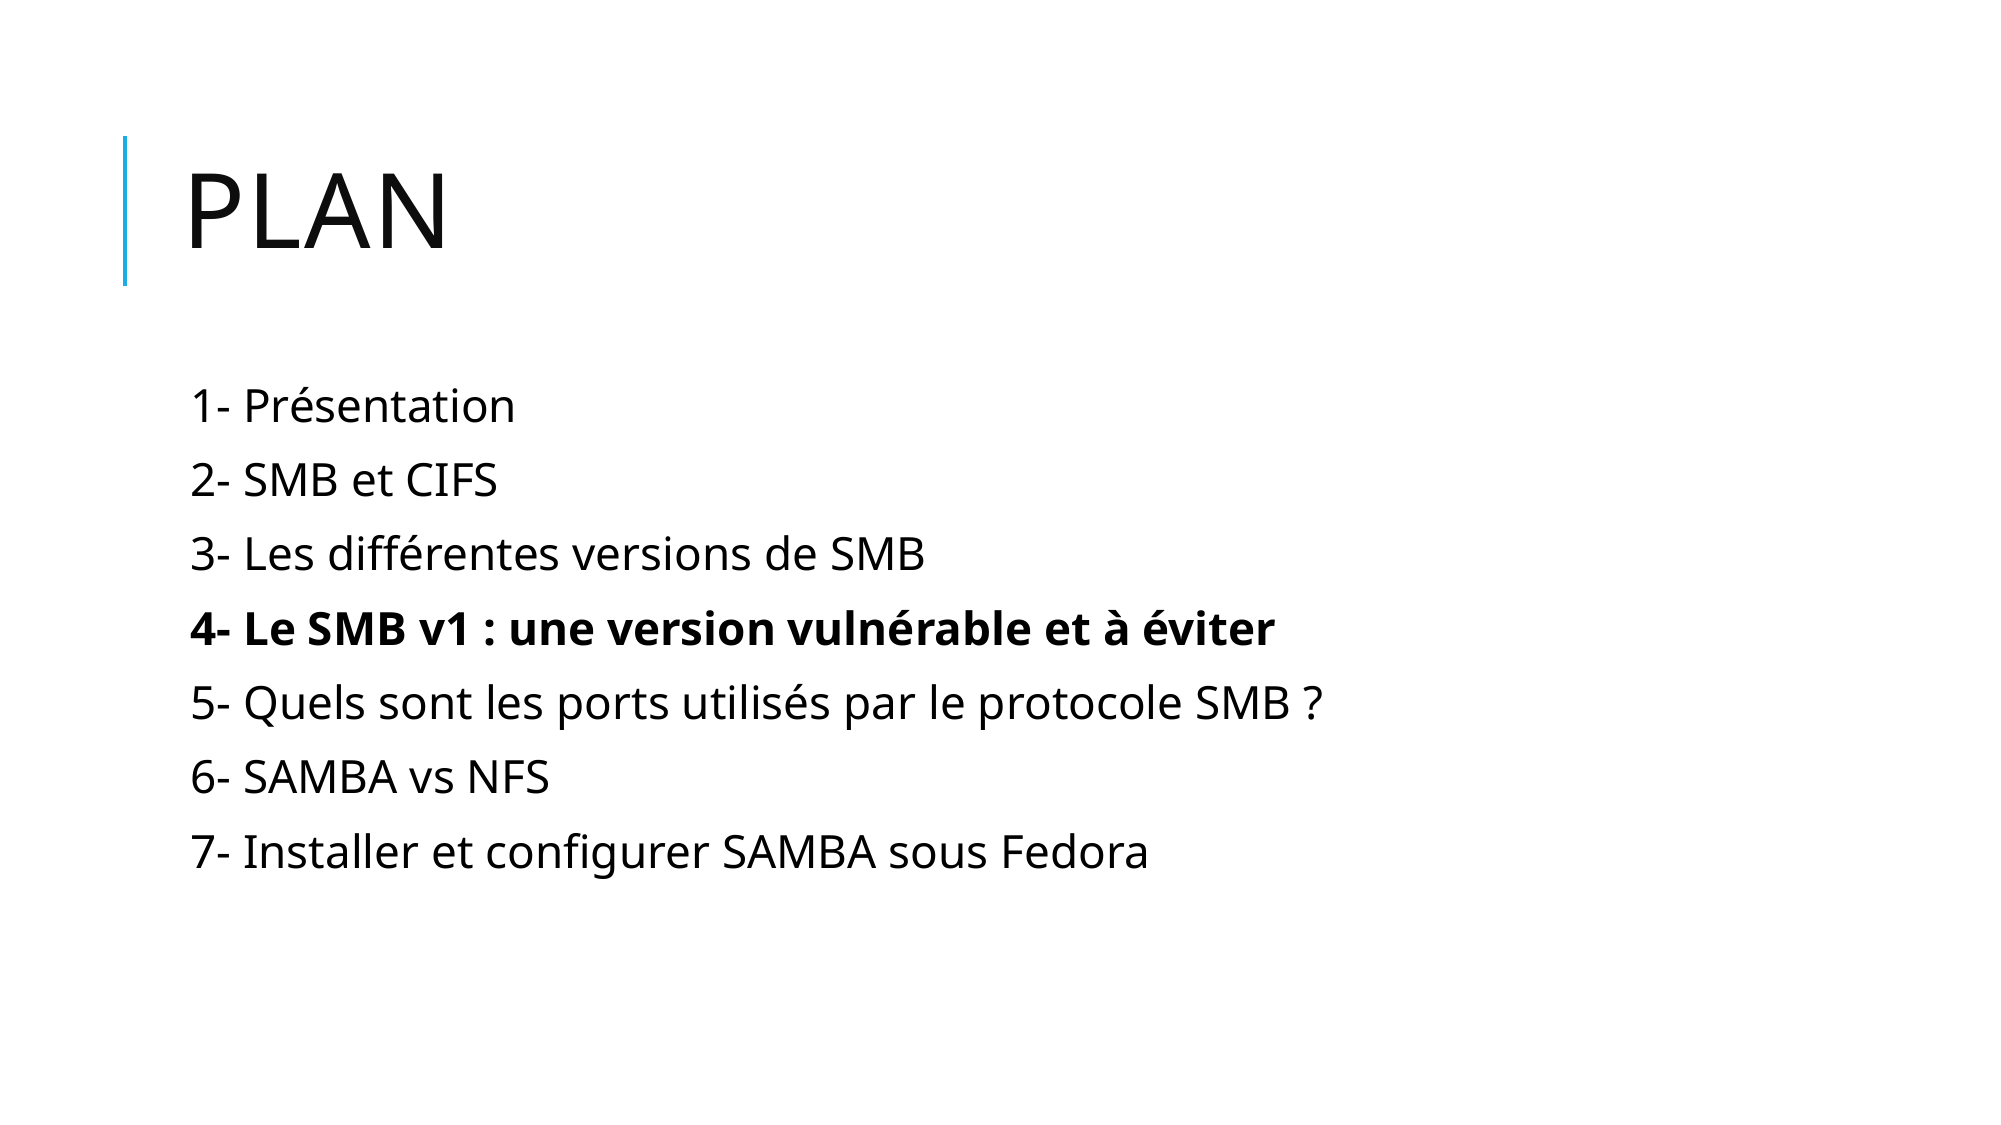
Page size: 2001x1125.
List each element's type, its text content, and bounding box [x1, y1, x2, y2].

title Plan [168, 96, 1763, 343]
list 1- Présentation 2- SMB et CIFS 3- Les différentes versions de SMB 4- Le SMB v1 : une version vulnérable et à éviter 5- Quels sont les ports utilisés par le protocole SMB ? 6- SAMBA vs NFS 7- Installer et configurer SAMBA sous Fedora [168, 375, 1763, 1036]
